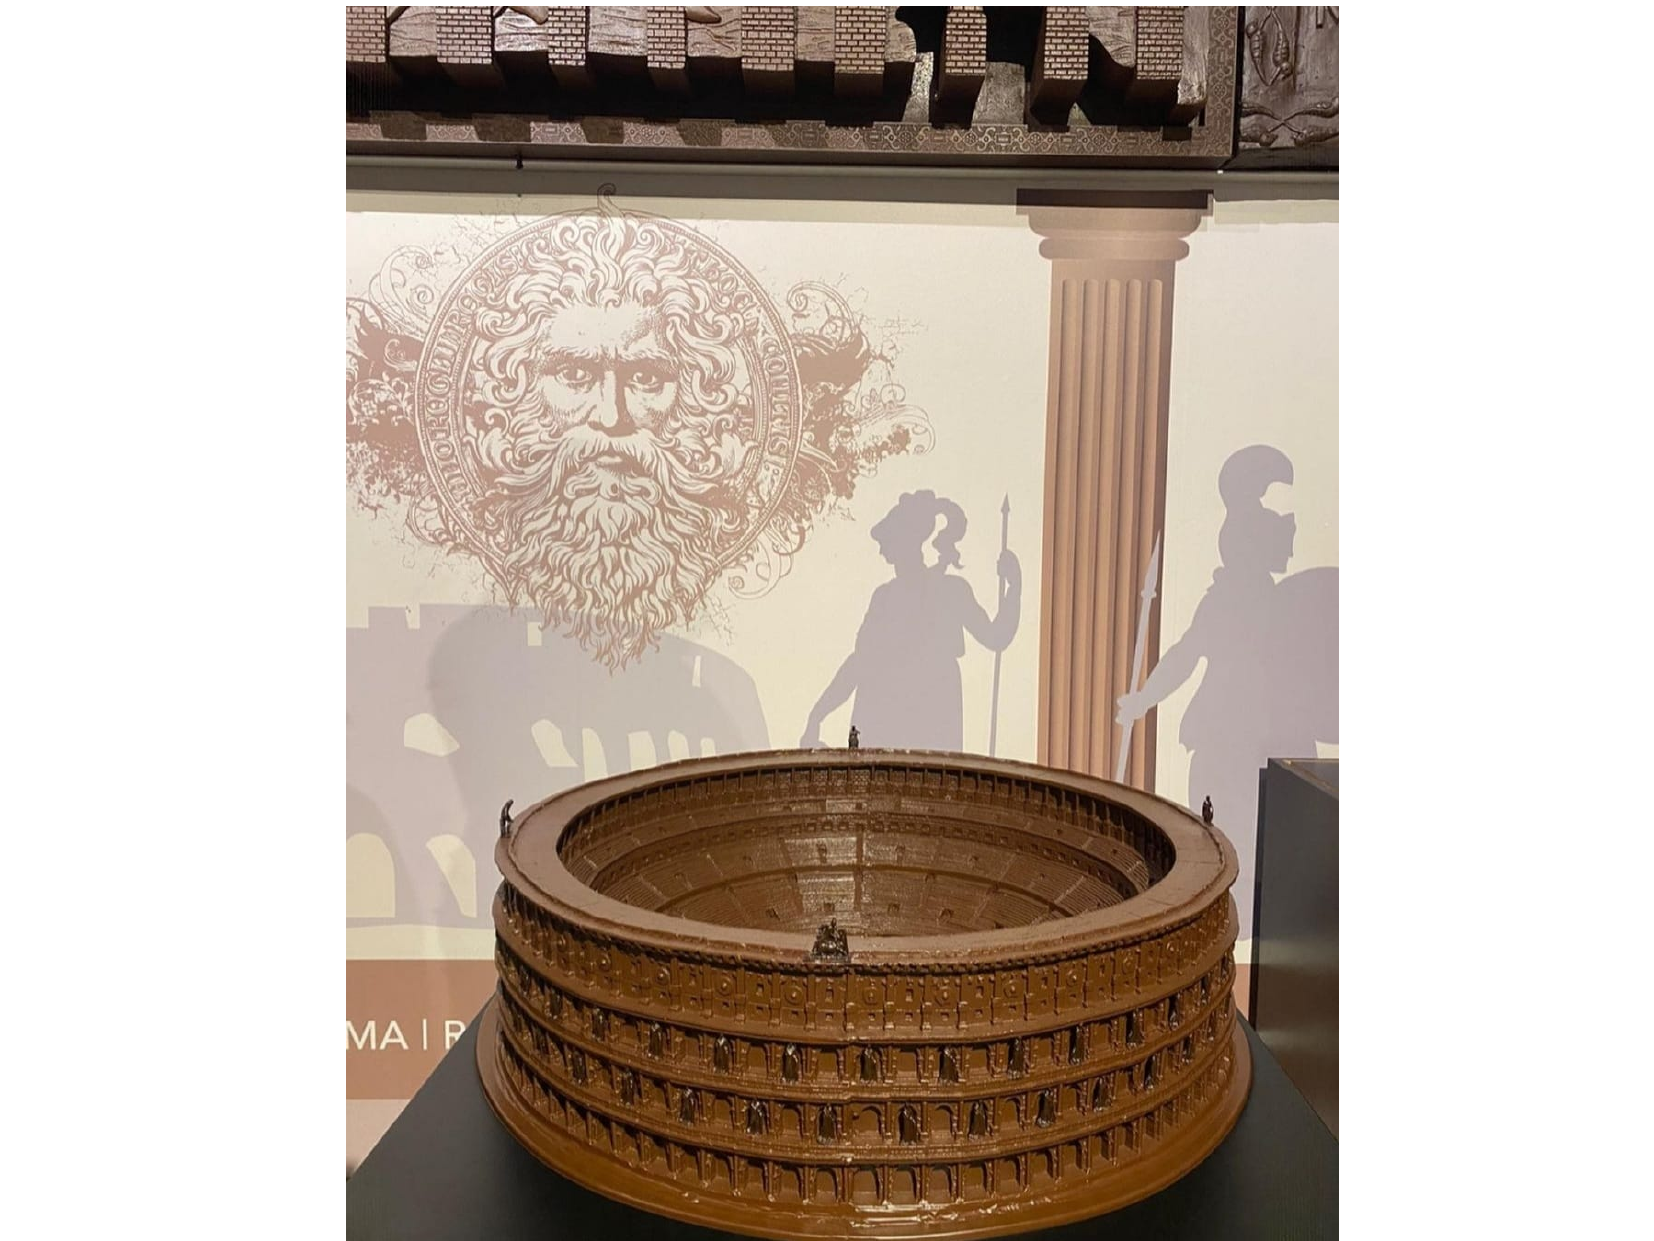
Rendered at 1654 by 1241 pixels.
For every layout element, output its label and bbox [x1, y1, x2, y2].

picture [346, 7, 1339, 1241]
